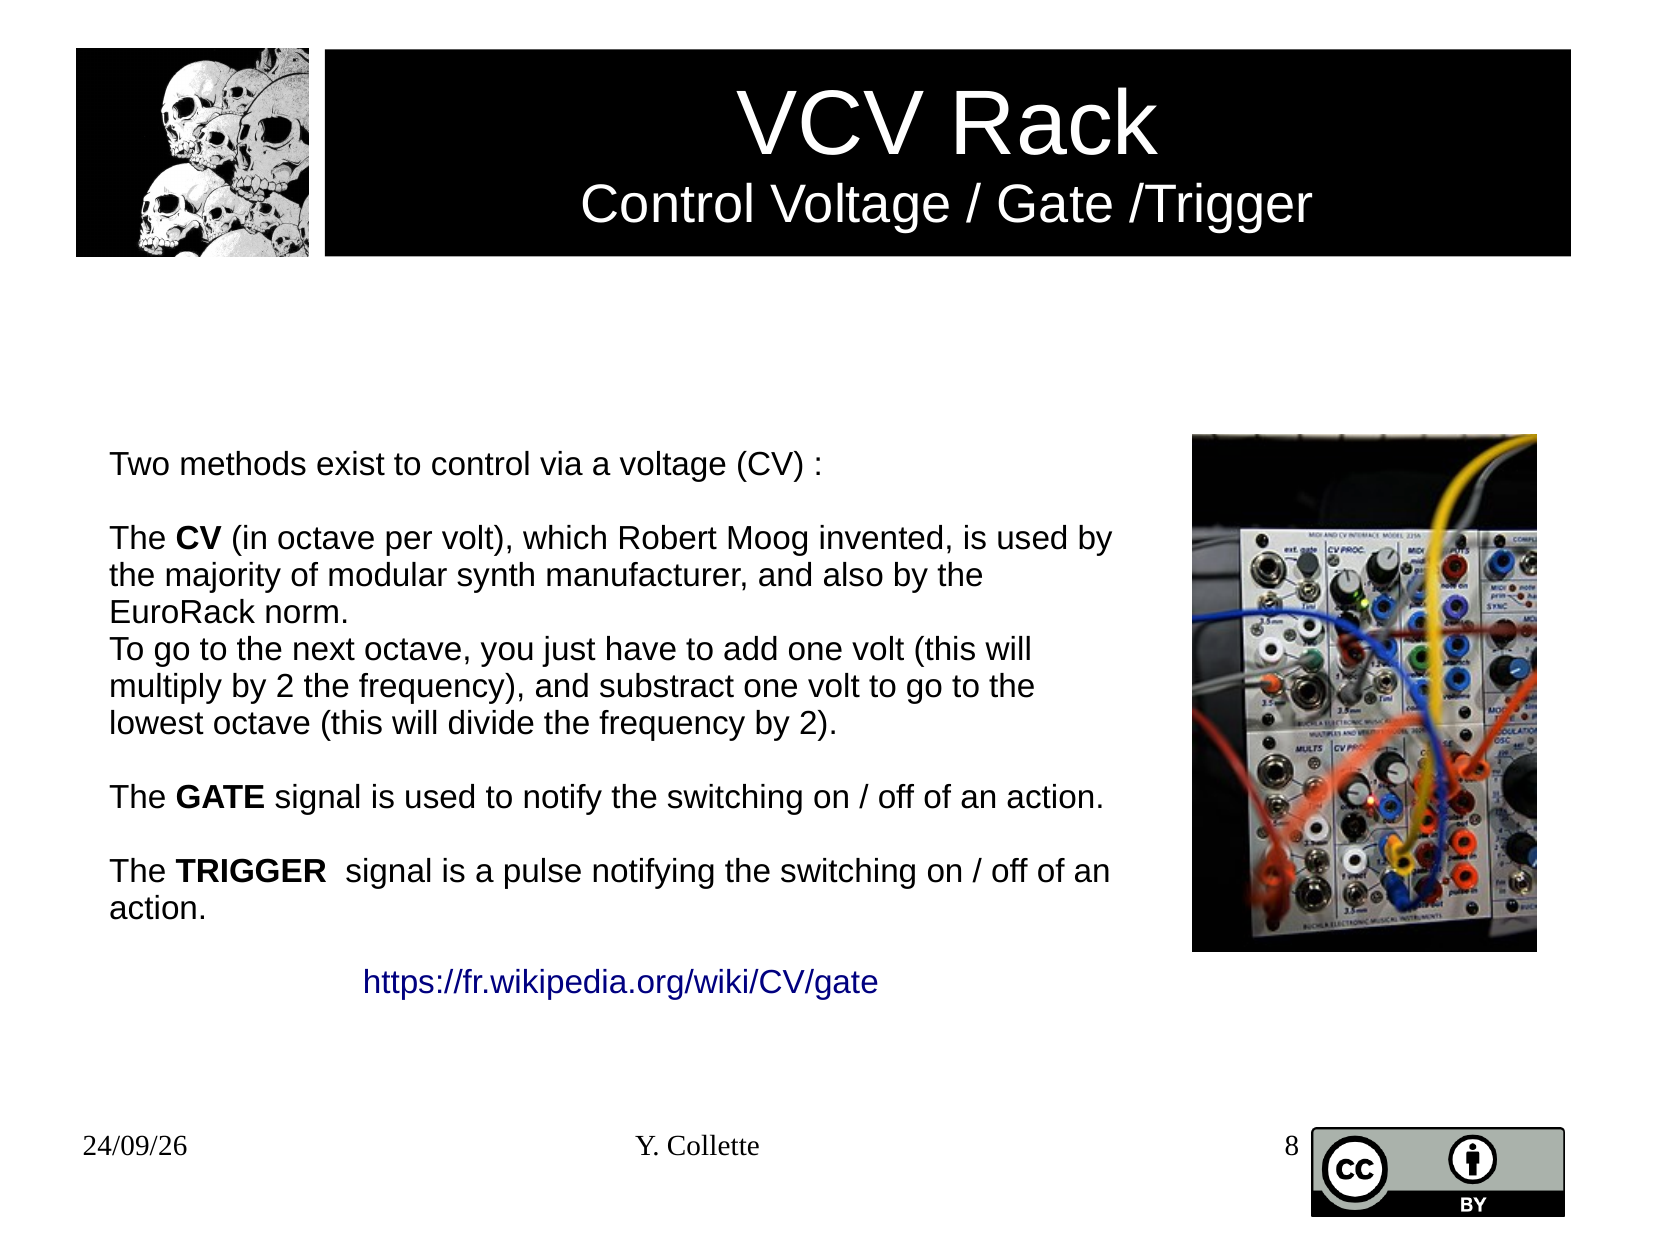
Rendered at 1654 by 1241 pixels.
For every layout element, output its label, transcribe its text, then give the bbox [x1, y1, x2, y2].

title VCV Rack Control Voltage / Gate /Trigger [324, 49, 1571, 257]
picture [76, 48, 309, 257]
text_box Two methods exist to control via a voltage (CV) : The CV (in octave per volt), which Robert Moog invented, is used by the majority of modular synth manufacturer, and also by the EuroRack norm. To go to the next octave, you just have to add one volt (this will multiply by 2 the frequency), and substract one volt to go to the lowest octave (this will divide the frequency by 2). The GATE signal is used to notify the switching on / off of an action. The TRIGGER signal is a pulse notifying the switching on / off of an action. https://fr.wikipedia.org/wiki/CV/gate [94, 438, 1149, 1046]
picture [1311, 1127, 1565, 1217]
picture [1192, 434, 1537, 952]
